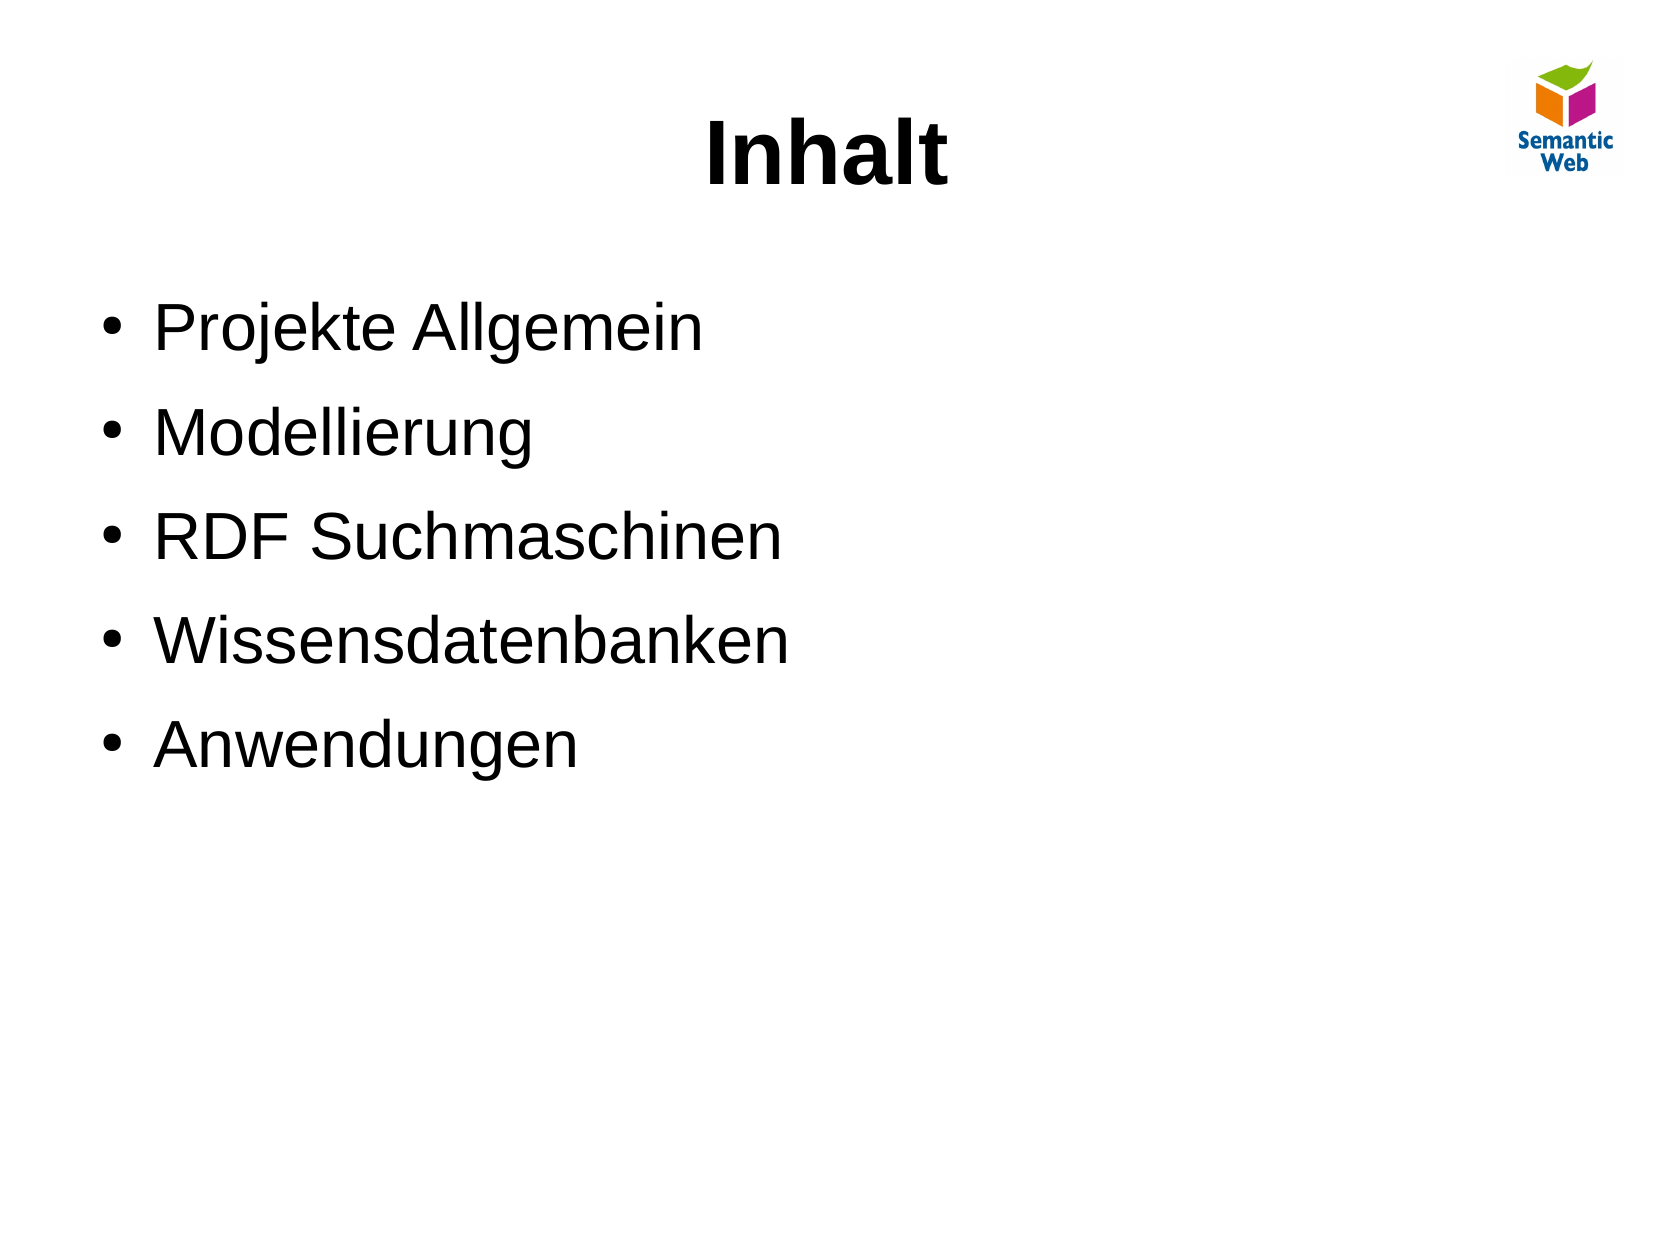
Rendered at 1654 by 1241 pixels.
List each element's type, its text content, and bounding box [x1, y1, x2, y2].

title Inhalt [82, 49, 1571, 257]
list Projekte Allgemein Modellierung RDF Suchmaschinen Wissensdatenbanken Anwendungen [82, 290, 1571, 1094]
picture [1571, 58, 1625, 176]
